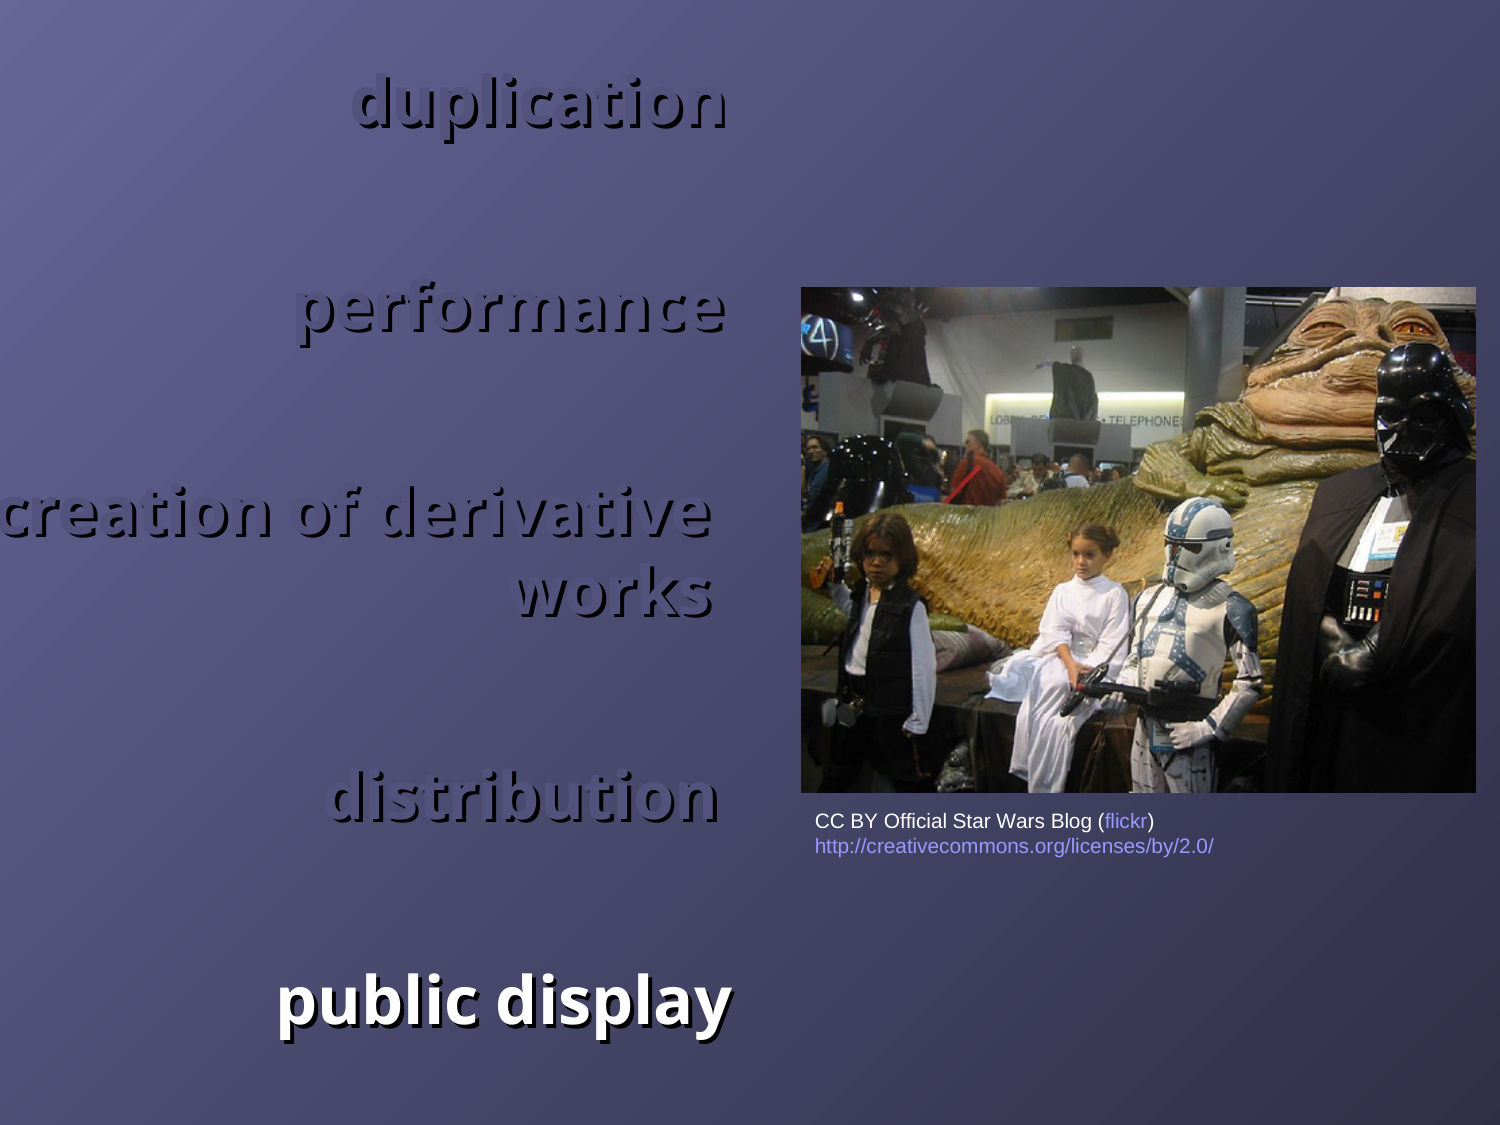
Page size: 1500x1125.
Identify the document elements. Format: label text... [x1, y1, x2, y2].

text_box public display [261, 949, 748, 1046]
text_box CC BY Official Star Wars Blog (flickr) http://creativecommons.org/licenses/by/2.0/ [799, 799, 1500, 866]
text_box duplication [334, 49, 742, 146]
text_box distribution [308, 744, 734, 841]
text_box performance [277, 254, 740, 351]
text_box creation of derivative works [0, 459, 726, 636]
picture [801, 287, 1476, 793]
